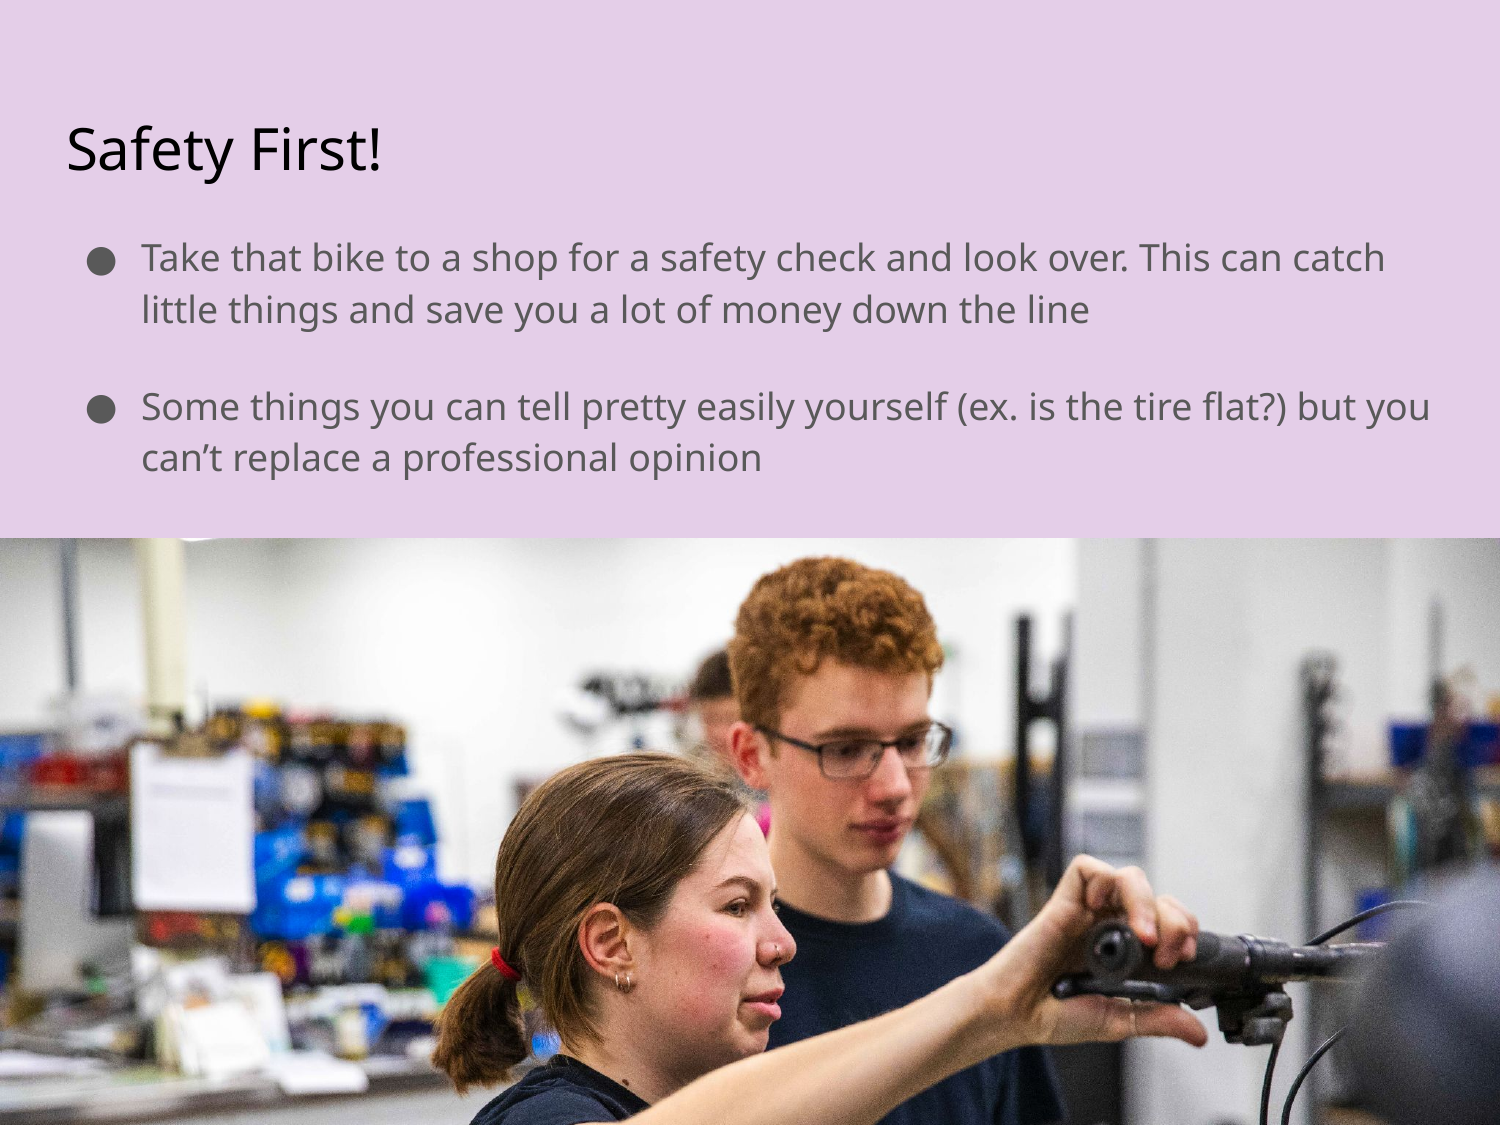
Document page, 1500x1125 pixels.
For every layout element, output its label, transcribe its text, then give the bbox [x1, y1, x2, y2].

picture [0, 538, 1500, 1125]
title Safety First! [51, 97, 1449, 212]
list Take that bike to a shop for a safety check and look over. This can catch little things and save you a lot of money down the line Some things you can tell pretty easily yourself (ex. is the tire flat?) but you can’t replace a professional opinion [51, 212, 1449, 538]
